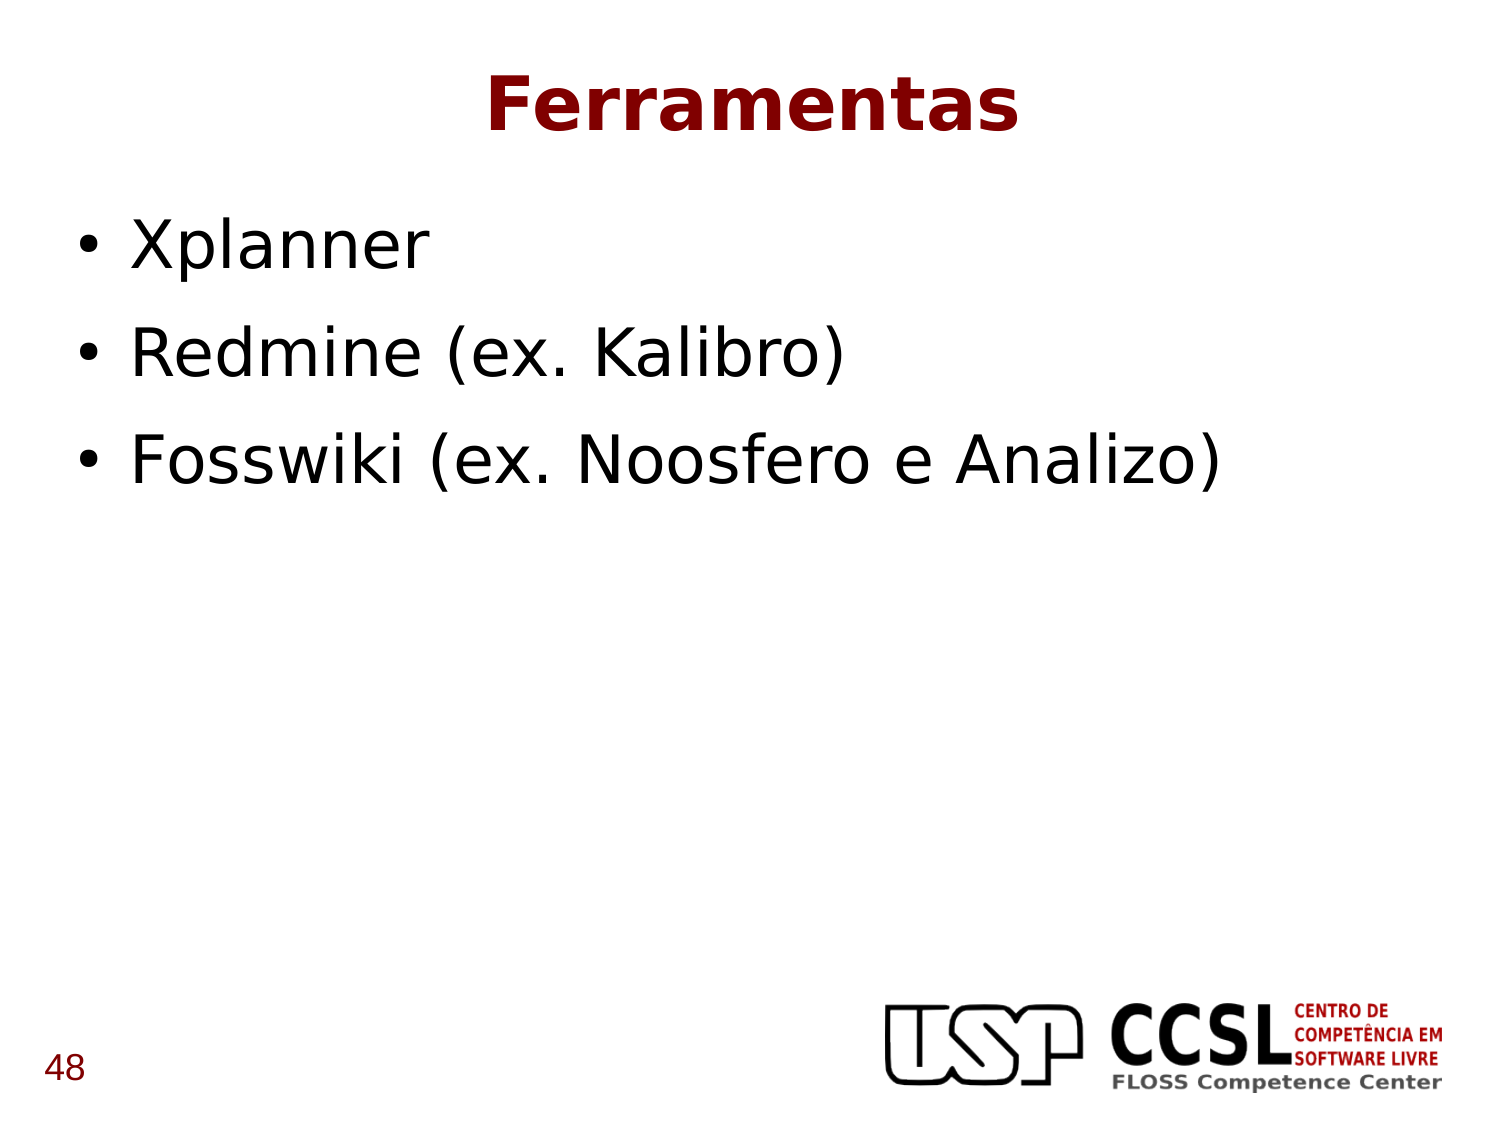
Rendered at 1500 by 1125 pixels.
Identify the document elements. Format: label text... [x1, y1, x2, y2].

picture [885, 1003, 1442, 1093]
list Xplanner Redmine (ex. Kalibro) Fosswiki (ex. Noosfero e Analizo) [59, 206, 1447, 950]
title Ferramentas [59, 29, 1447, 180]
